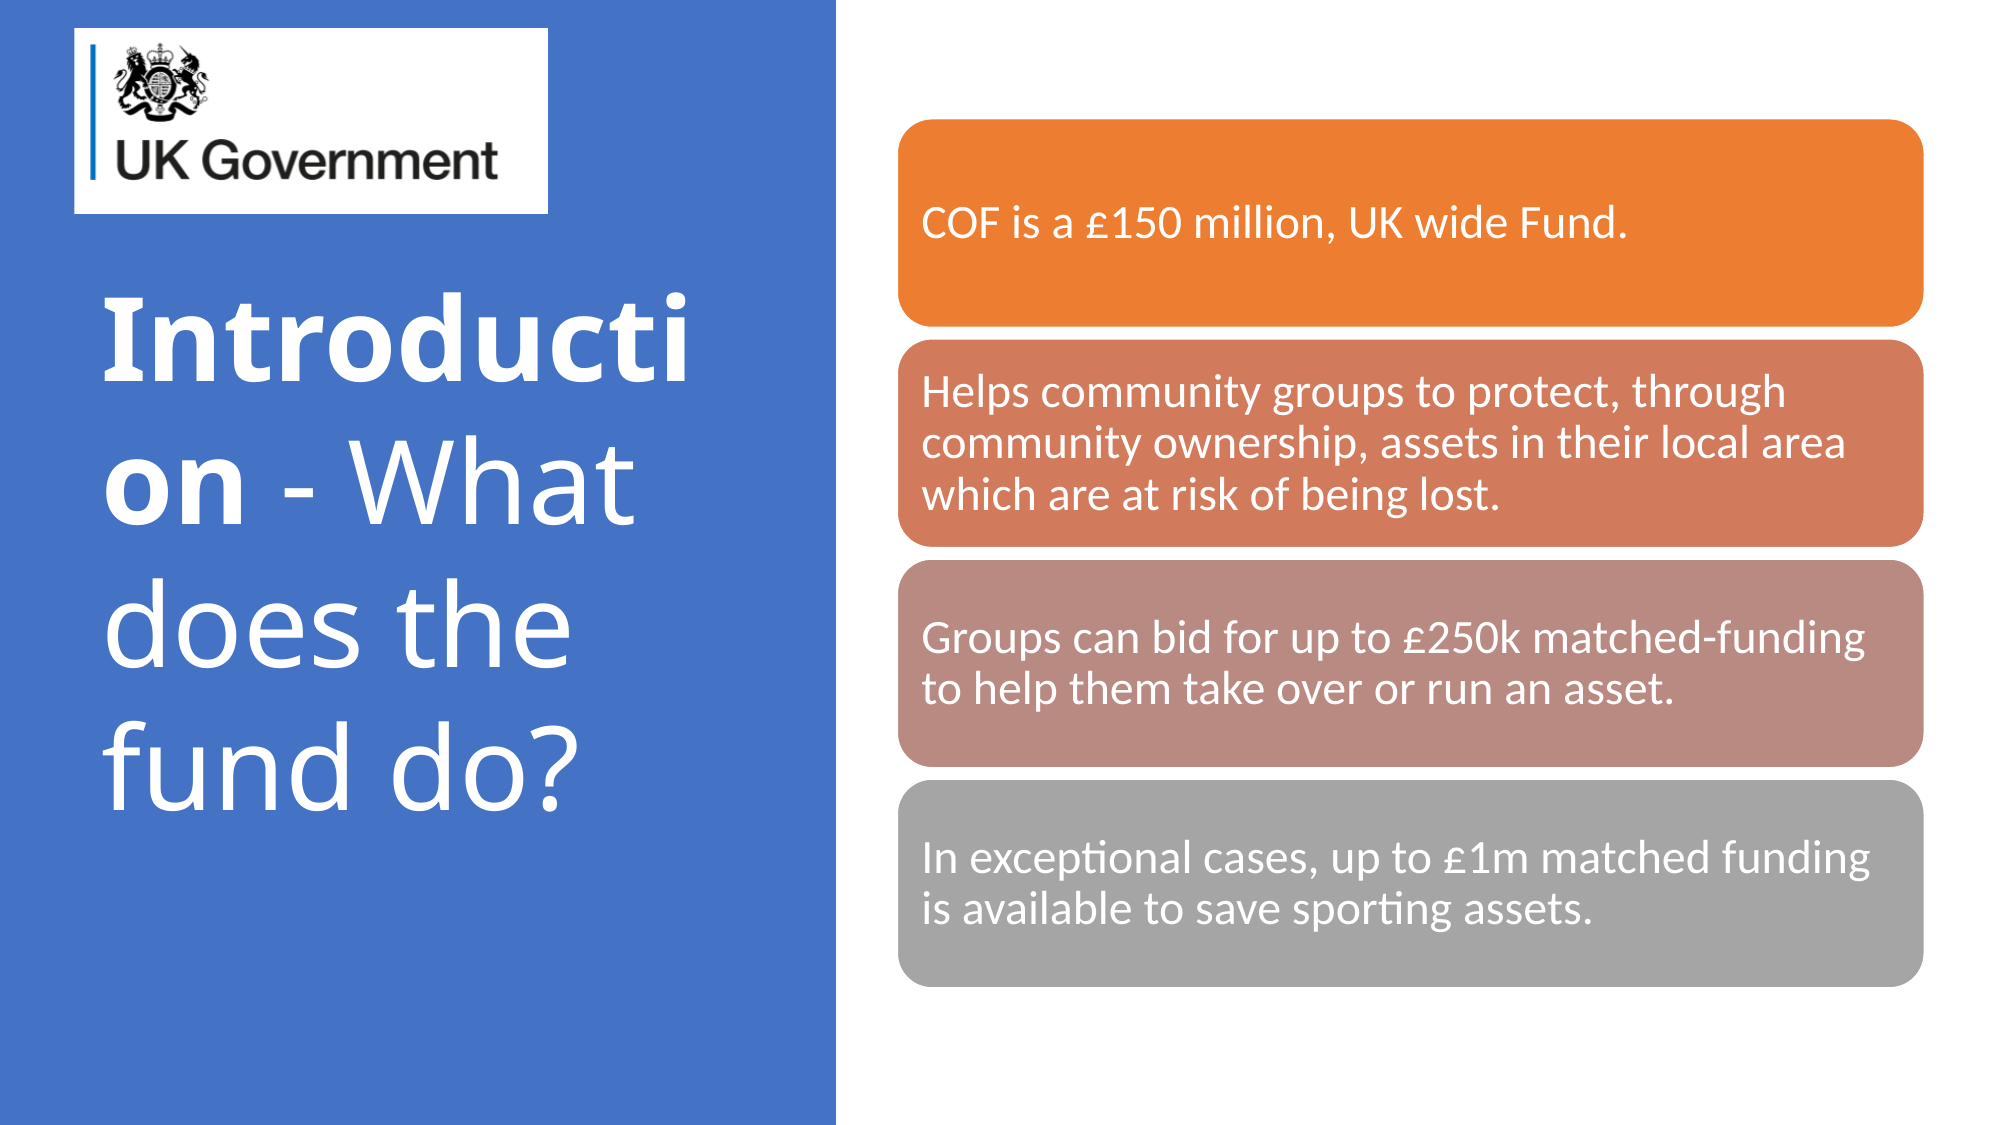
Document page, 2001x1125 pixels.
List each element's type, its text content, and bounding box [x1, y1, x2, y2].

text_box In exceptional cases, up to £1m matched funding is available to save sporting assets. [896, 778, 1925, 989]
text_box Helps community groups to protect, through community ownership, assets in their local area which are at risk of being lost. [896, 338, 1925, 548]
title Introduction - What does the fund do? [86, 101, 711, 1005]
text_box Groups can bid for up to £250k matched-funding to help them take over or run an asset. [896, 558, 1925, 769]
text_box COF is a £150 million, UK wide Fund. [896, 118, 1925, 328]
text_box [0, 0, 836, 1125]
picture [74, 28, 548, 214]
